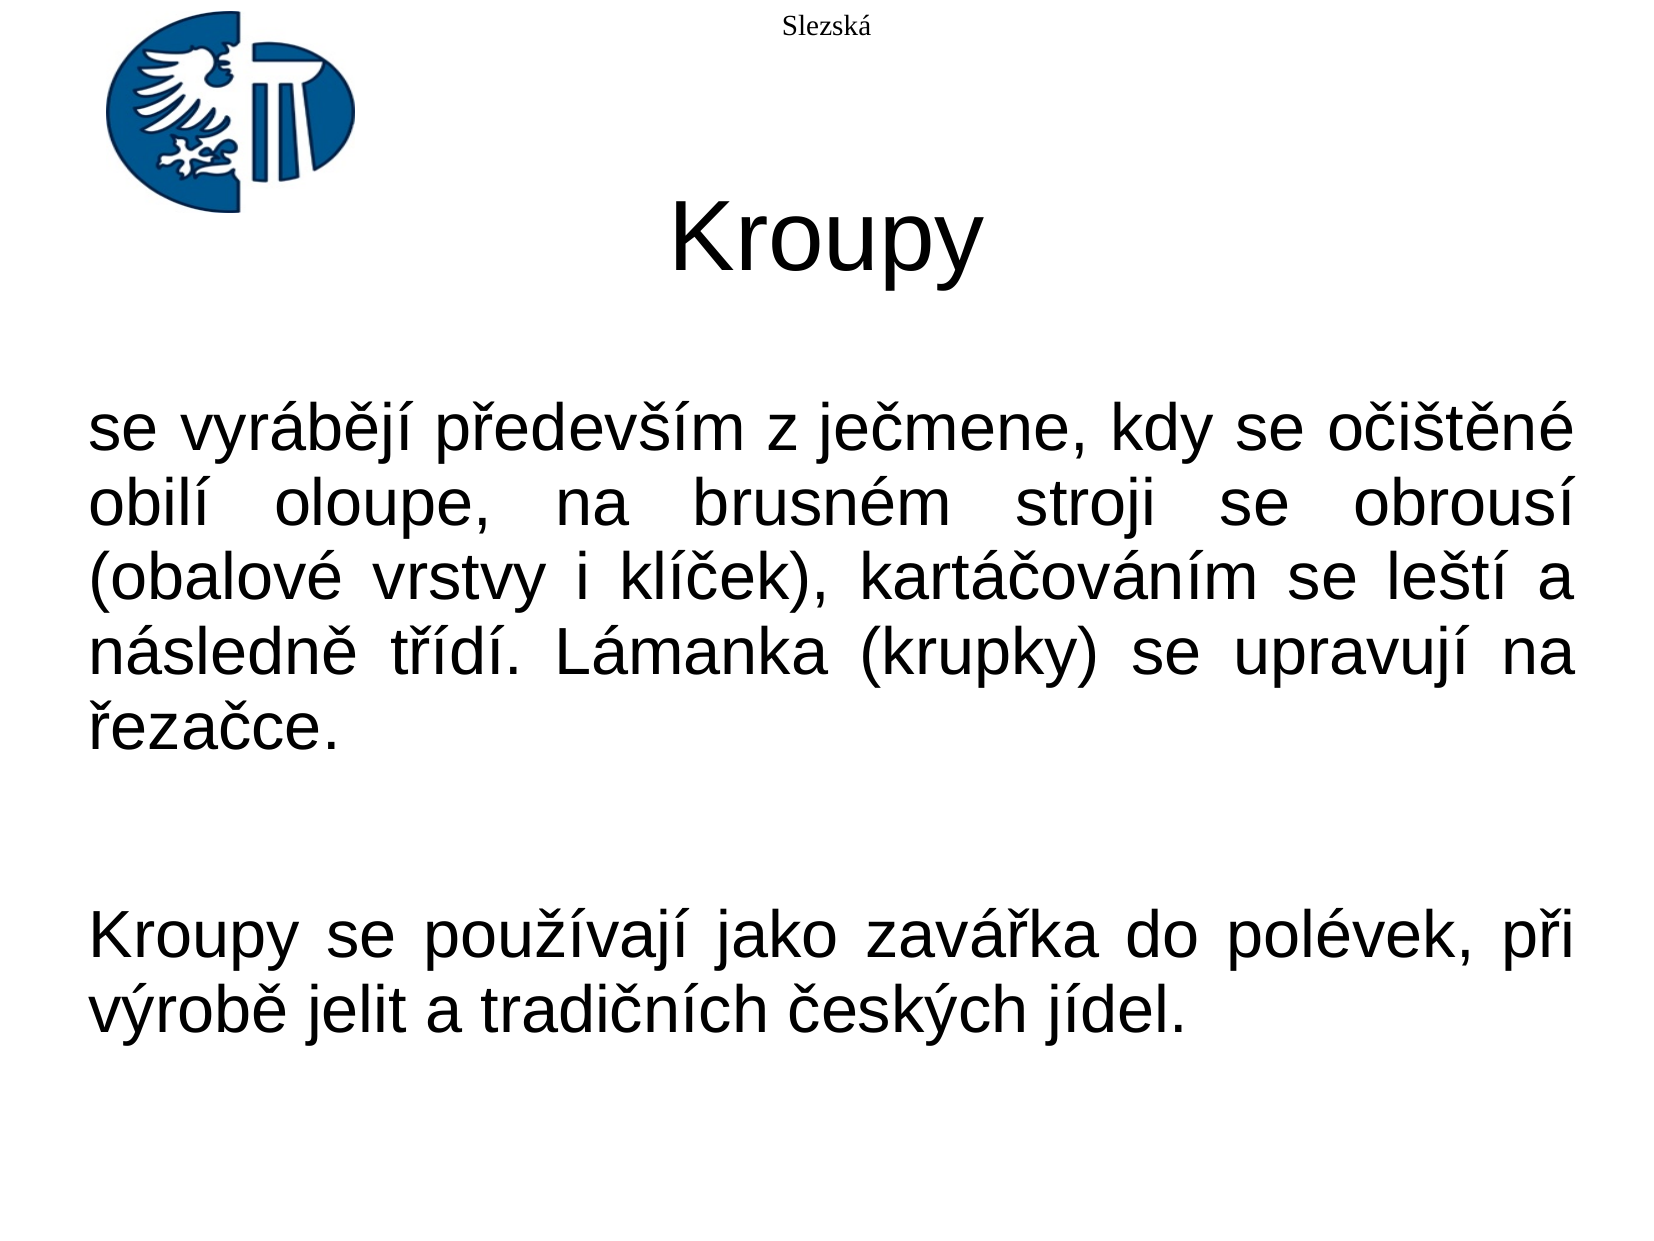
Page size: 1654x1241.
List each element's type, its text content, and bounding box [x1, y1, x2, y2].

picture [106, 11, 355, 70]
title Kroupy [82, 70, 1571, 402]
list se vyrábějí především z ječmene, kdy se očištěné obilí oloupe, na brusném stroji se obrousí (obalové vrstvy i klíček), kartáčováním se leští a následně třídí. Lámanka (krupky) se upravují na řezačce. Kroupy se používají jako zavářka do polévek, při výrobě jelit a tradičních českých jídel. [88, 389, 1577, 1241]
